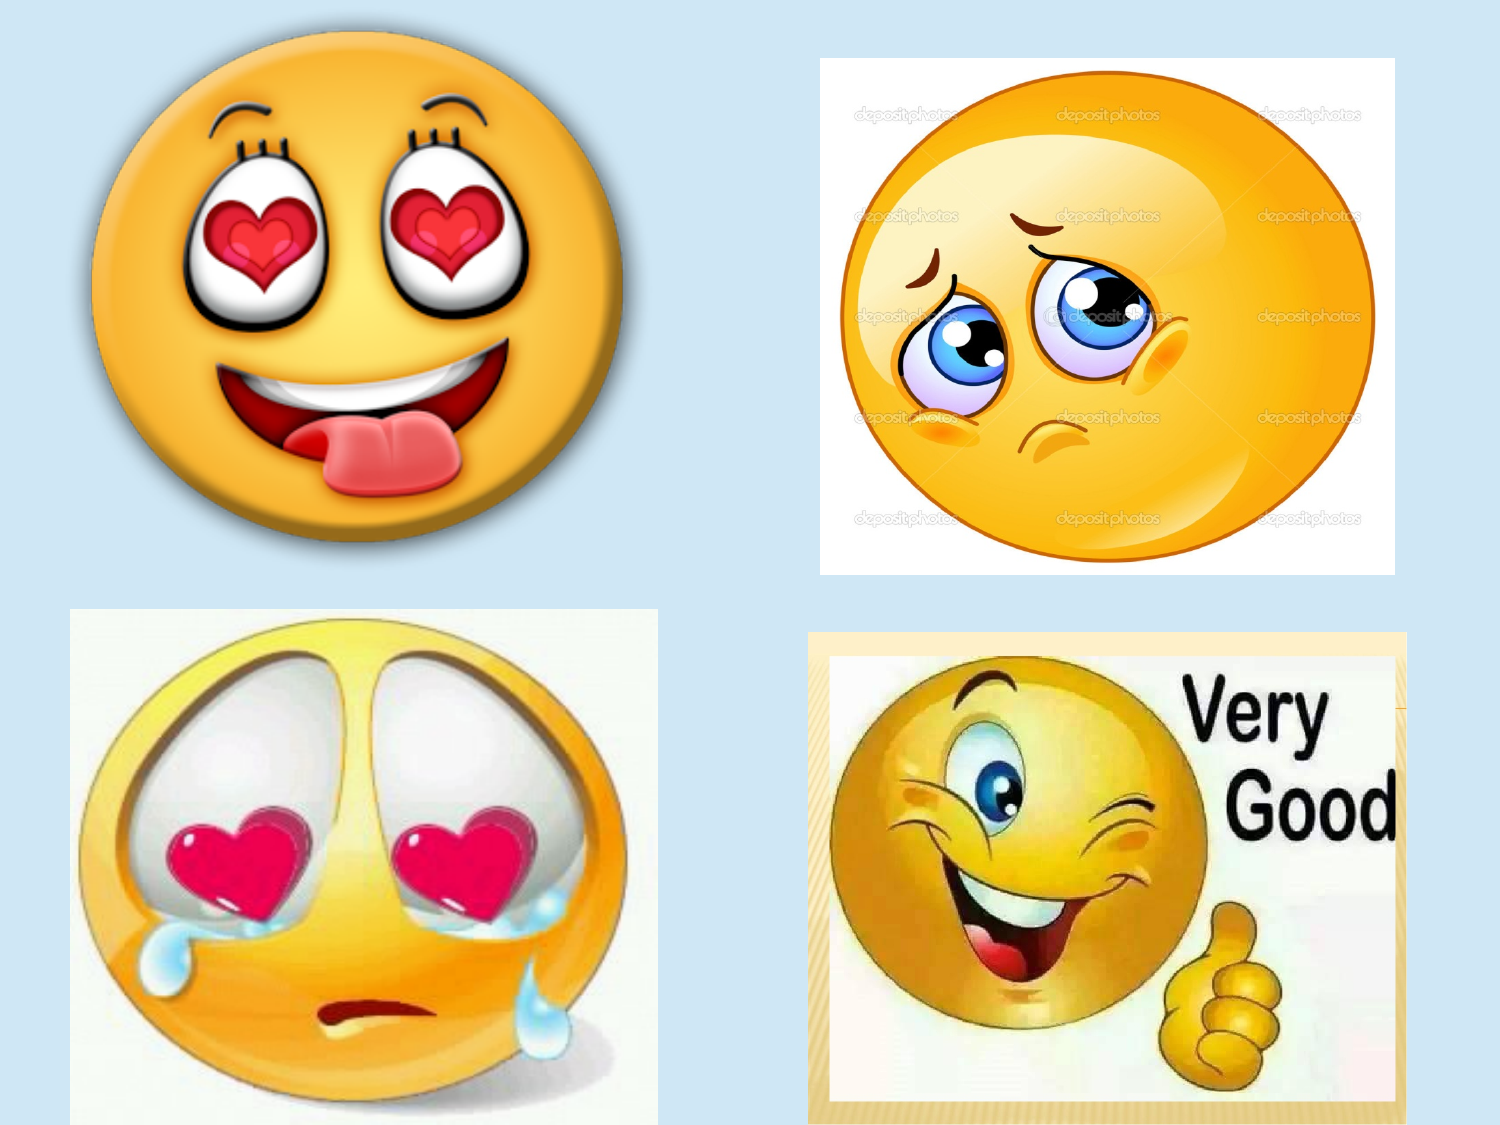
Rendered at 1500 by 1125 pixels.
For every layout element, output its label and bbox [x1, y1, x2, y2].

picture [58, 0, 657, 575]
picture [808, 632, 1407, 1125]
picture [70, 609, 658, 1125]
picture [820, 58, 1395, 575]
